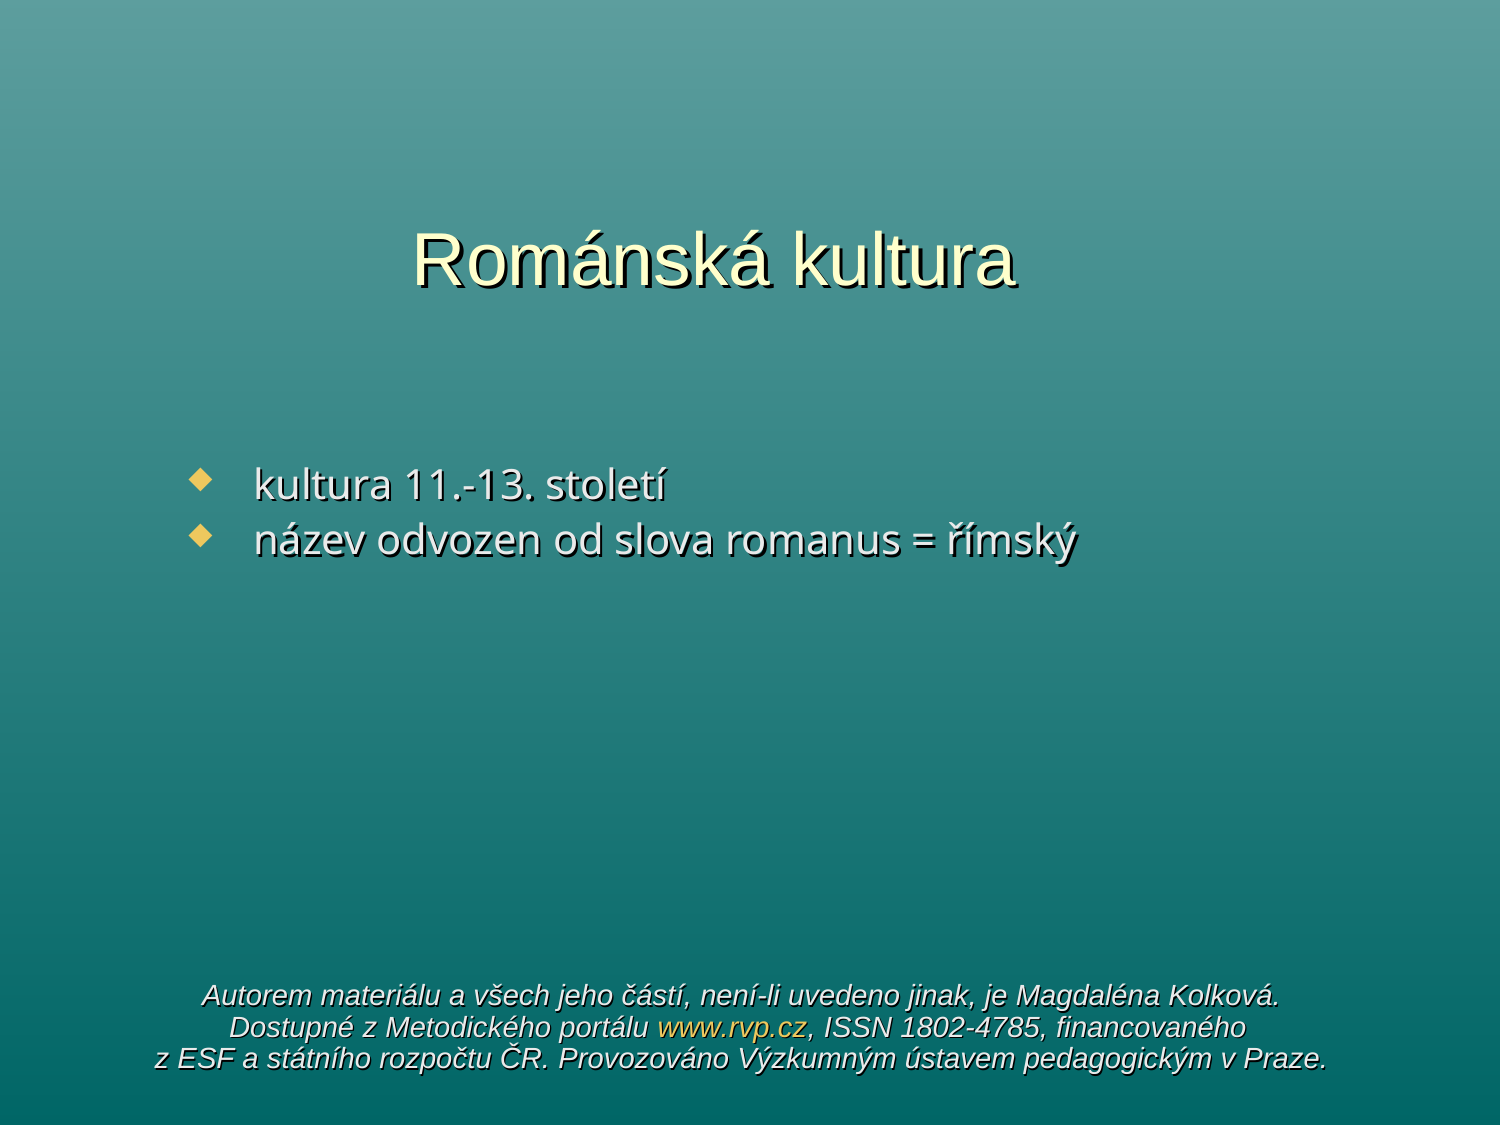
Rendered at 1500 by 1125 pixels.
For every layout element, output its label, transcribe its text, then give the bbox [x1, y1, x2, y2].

text_box kultura 11.-13. století název odvozen od slova romanus = římský [171, 456, 1294, 811]
text_box Autorem materiálu a všech jeho částí, není-li uvedeno jinak, je Magdaléna Kolková. Dostupné z Metodického portálu www.rvp.cz, ISSN 1802-4785, financovaného z ESF a státního rozpočtu ČR. Provozováno Výzkumným ústavem pedagogickým v Praze. [139, 973, 1345, 1118]
title Románská kultura [76, 66, 1352, 308]
